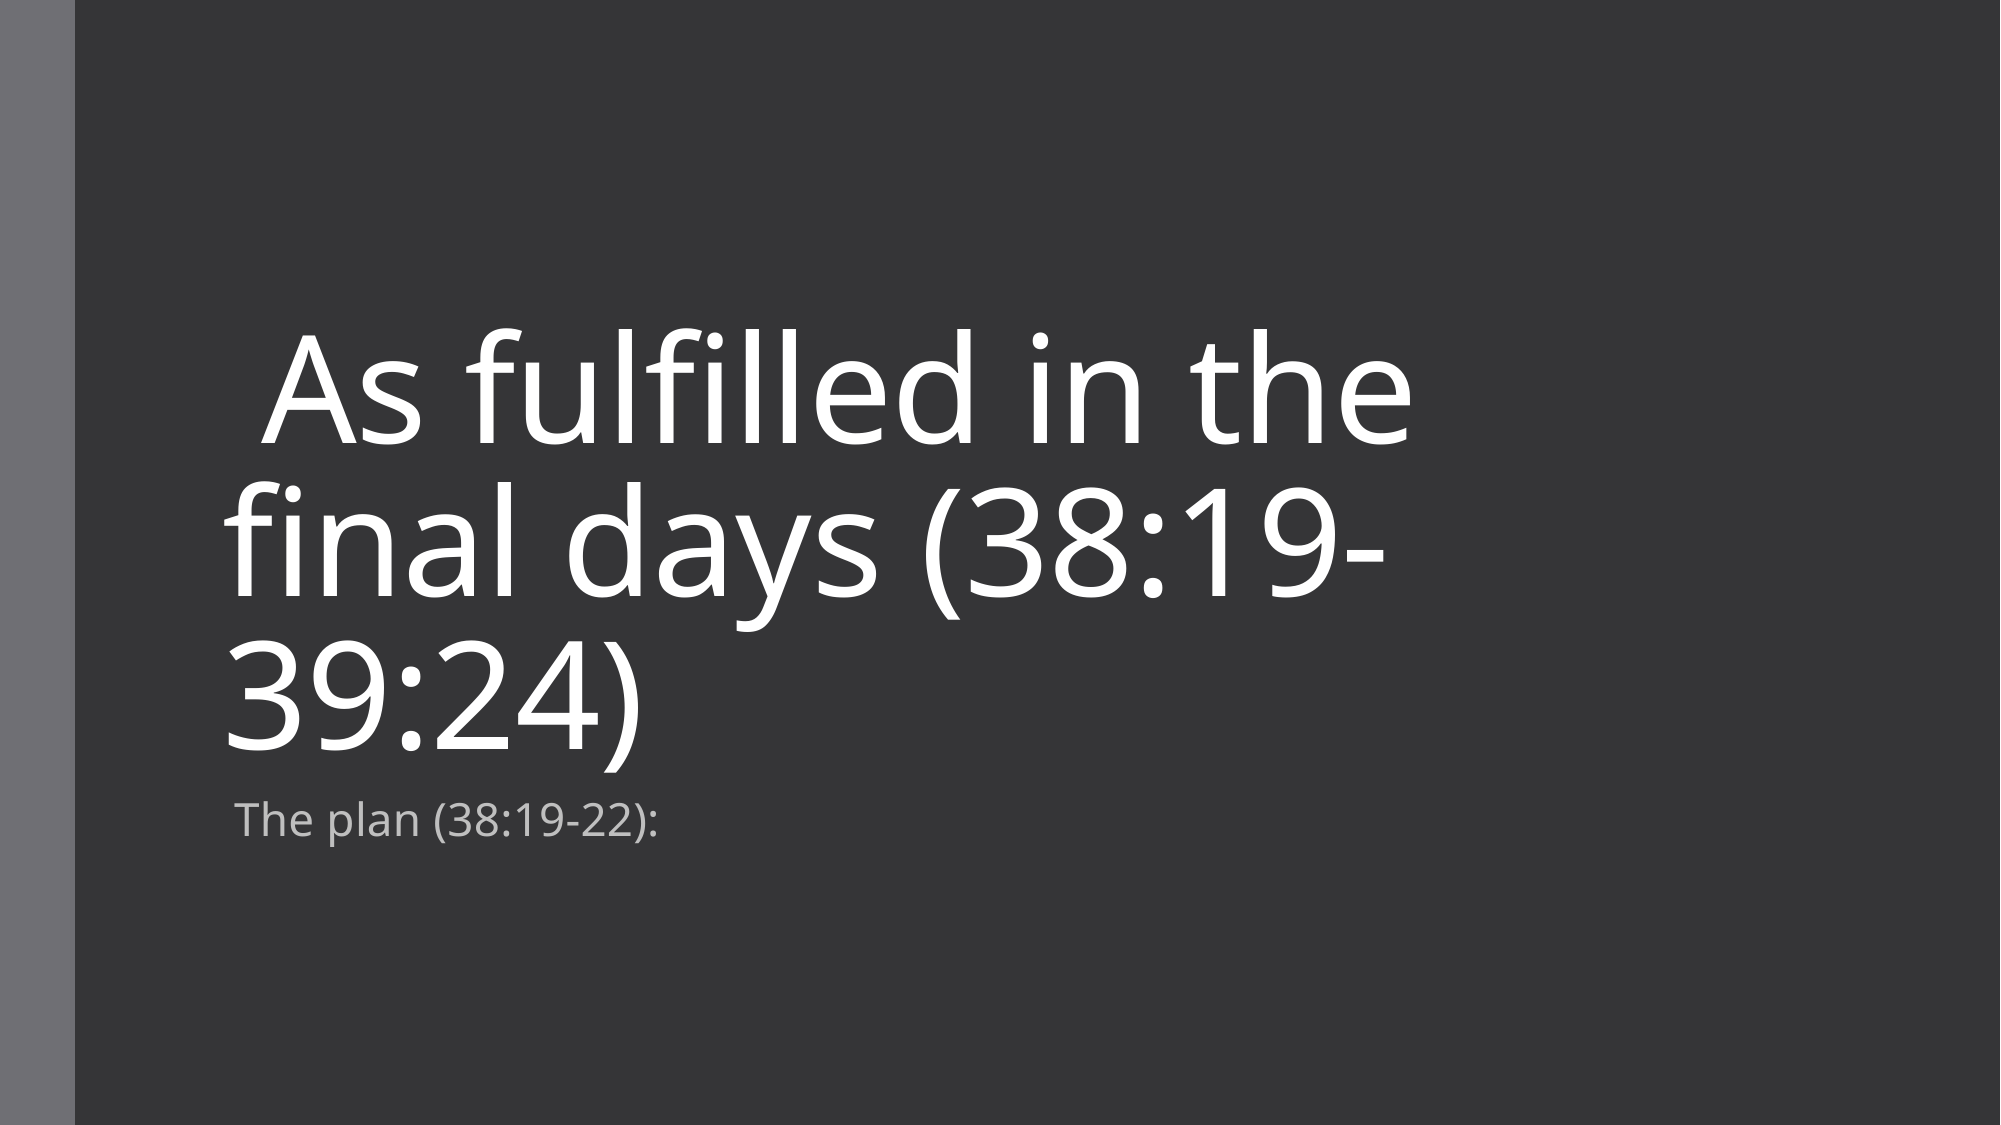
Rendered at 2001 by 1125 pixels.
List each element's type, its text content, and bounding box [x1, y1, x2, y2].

title As fulfilled in the final days (38:19-39:24) [206, 124, 1752, 787]
subtitle The plan (38:19-22): [206, 787, 1752, 1066]
